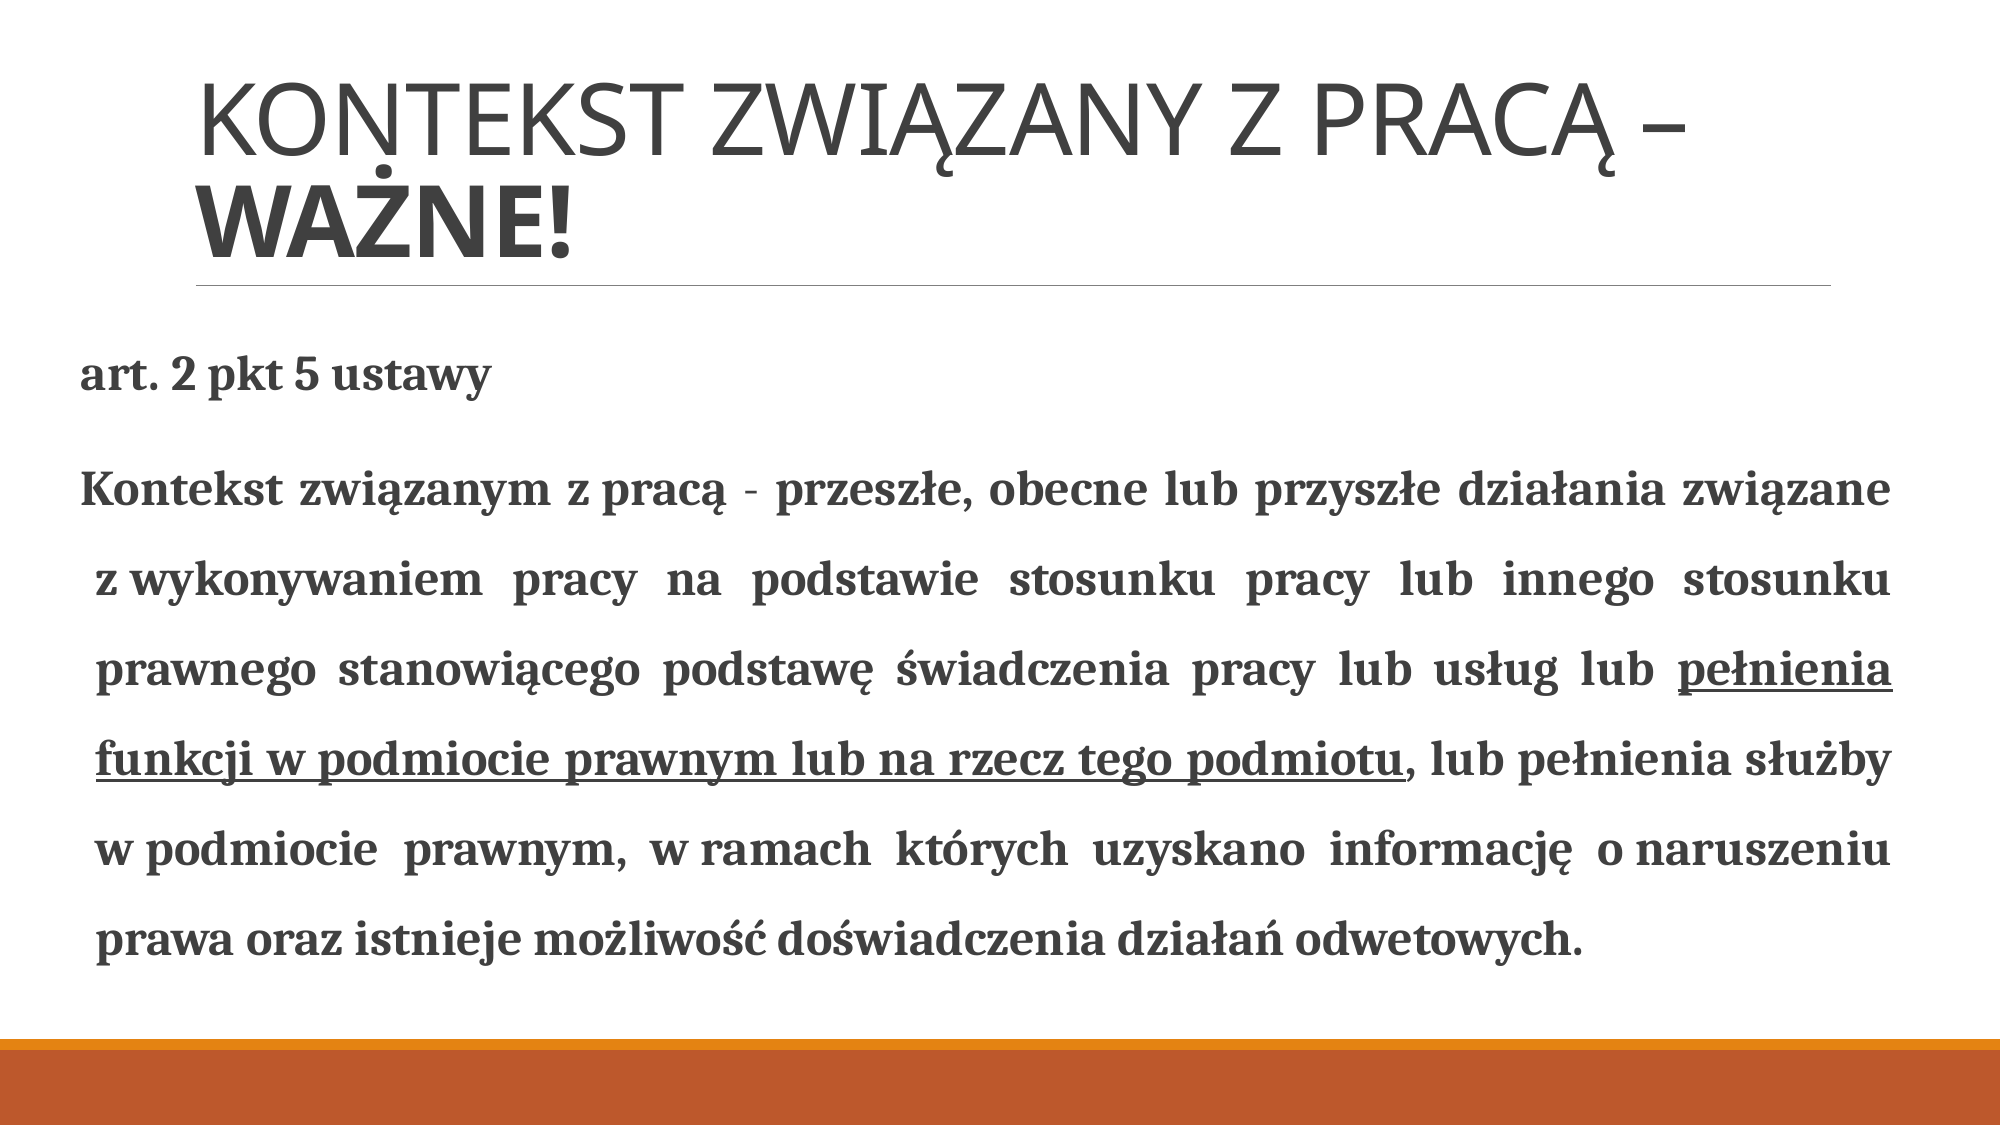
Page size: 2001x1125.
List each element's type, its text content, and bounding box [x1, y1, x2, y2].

title KONTEKST ZWIĄZANY Z PRACĄ – WAŻNE! [180, 47, 1831, 286]
list art. 2 pkt 5 ustawy Kontekst związanym z pracą - przeszłe, obecne lub przyszłe działania związane z wykonywaniem pracy na podstawie stosunku pracy lub innego stosunku prawnego stanowiącego podstawę świadczenia pracy lub usług lub pełnienia funkcji w podmiocie prawnym lub na rzecz tego podmiotu, lub pełnienia służby w podmiocie prawnym, w ramach których uzyskano informację o naruszeniu prawa oraz istnieje możliwość doświadczenia działań odwetowych. [65, 302, 1905, 1021]
